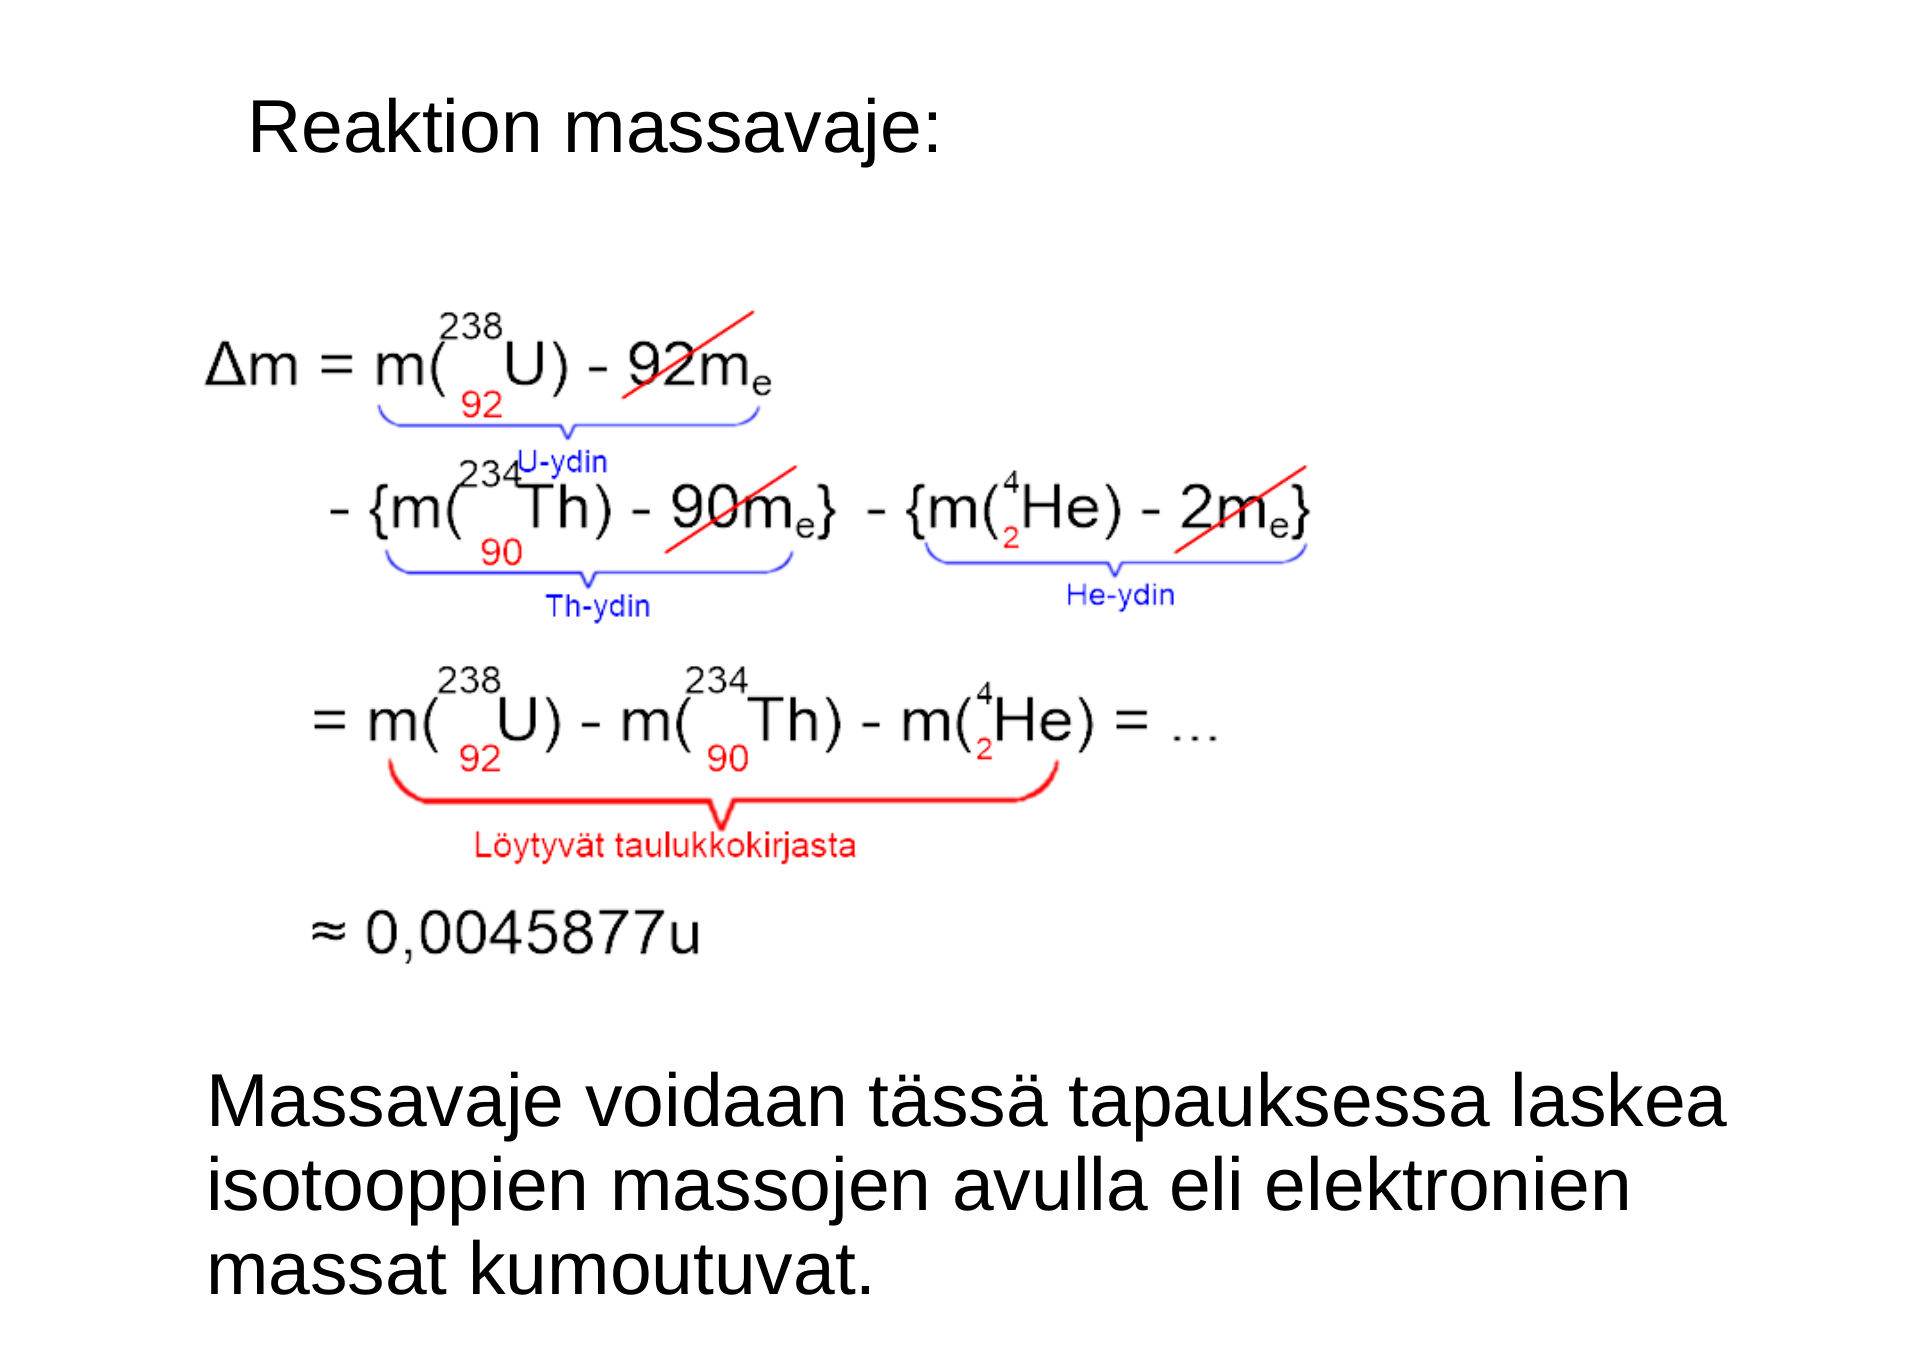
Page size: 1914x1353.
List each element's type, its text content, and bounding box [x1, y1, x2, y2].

text_box Reaktion massavaje: [232, 77, 1354, 194]
picture [151, 251, 1436, 992]
text_box Massavaje voidaan tässä tapauksessa laskea isotooppien massojen avulla eli elektronien massat kumoutuvat. [191, 1051, 1846, 1343]
